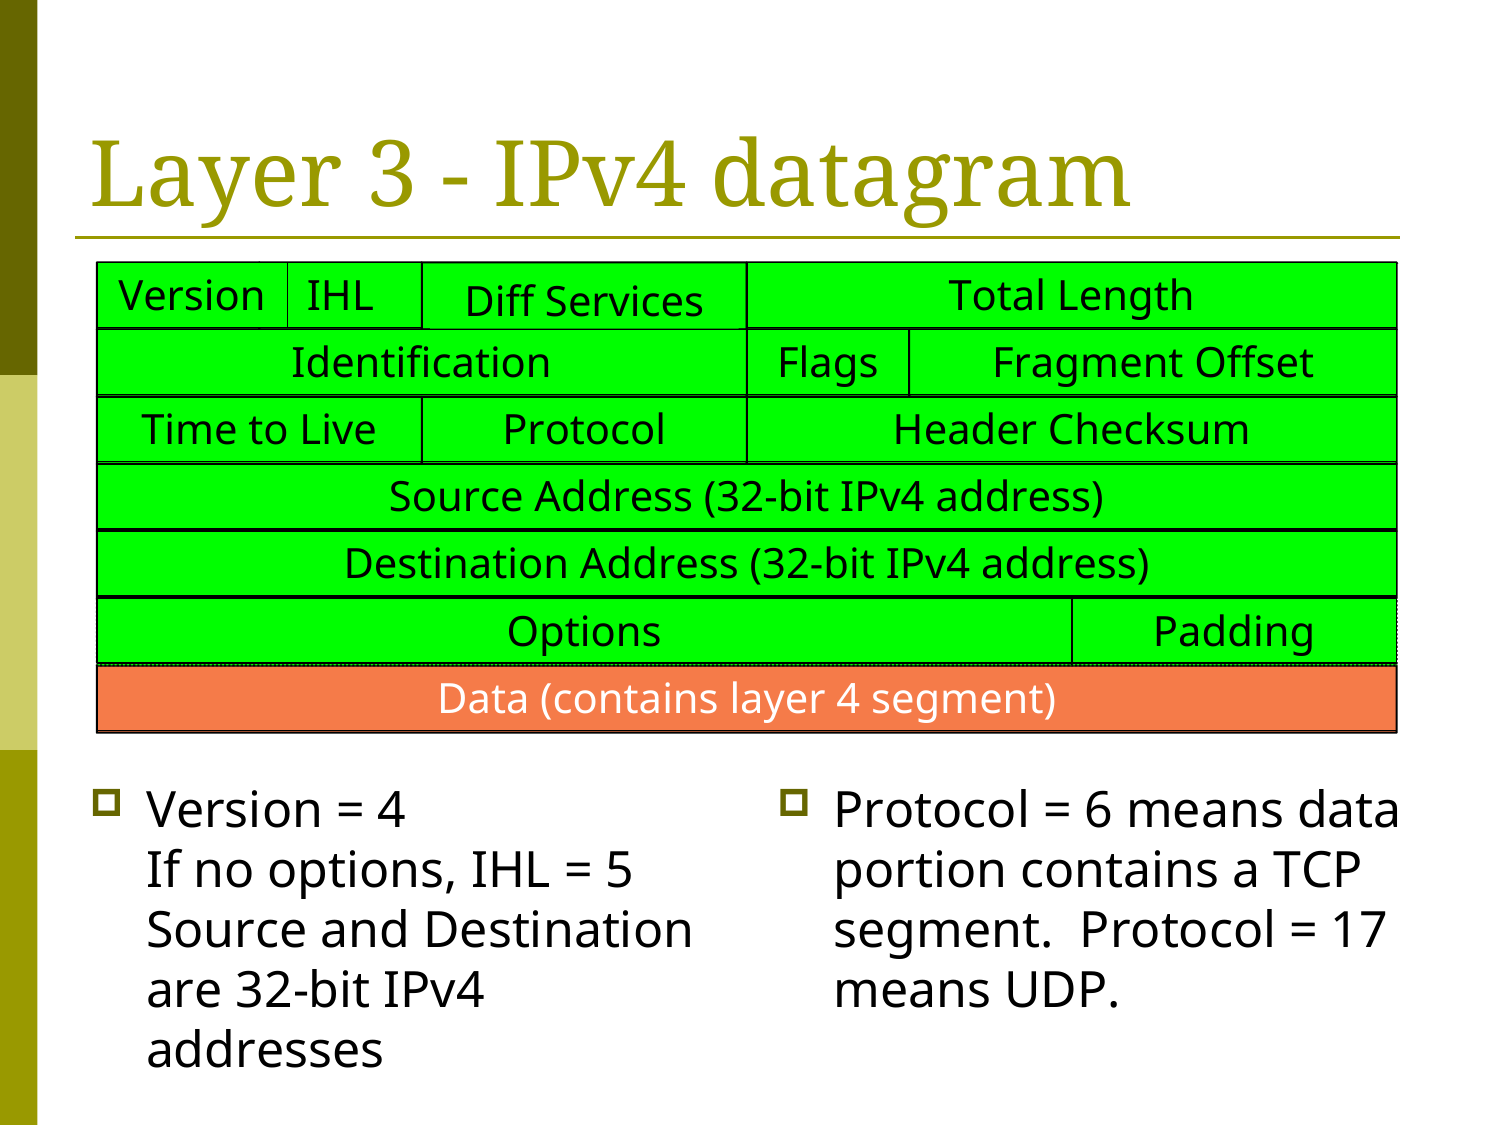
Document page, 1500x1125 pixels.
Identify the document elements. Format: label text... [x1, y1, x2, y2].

text_box Protocol [421, 396, 746, 462]
text_box Version [96, 262, 288, 328]
text_box Total Length [746, 262, 1397, 328]
text_box Padding [1072, 598, 1397, 664]
text_box Diff Services [430, 268, 739, 329]
text_box Flags [746, 329, 910, 395]
text_box [96, 262, 1397, 329]
text_box Identification [96, 329, 746, 395]
text_box Options [96, 598, 1072, 664]
list Version = 4 If no options, IHL = 5 Source and Destination are 32-bit IPv4 addresses [75, 262, 738, 1101]
text_box Data (contains layer 4 segment)‏ [96, 666, 1397, 731]
text_box Fragment Offset [910, 329, 1397, 395]
text_box Time to Live [96, 396, 421, 462]
text_box Header Checksum [746, 396, 1397, 462]
title Layer 3 - IPv4 datagram [75, 45, 1426, 233]
list Protocol = 6 means data portion contains a TCP segment. Protocol = 17 means UDP. [762, 262, 1426, 1101]
text_box Destination Address (32-bit IPv4 address) [96, 531, 1397, 597]
text_box IHL [288, 262, 421, 328]
text_box Source Address (32-bit IPv4 address) [96, 463, 1397, 529]
